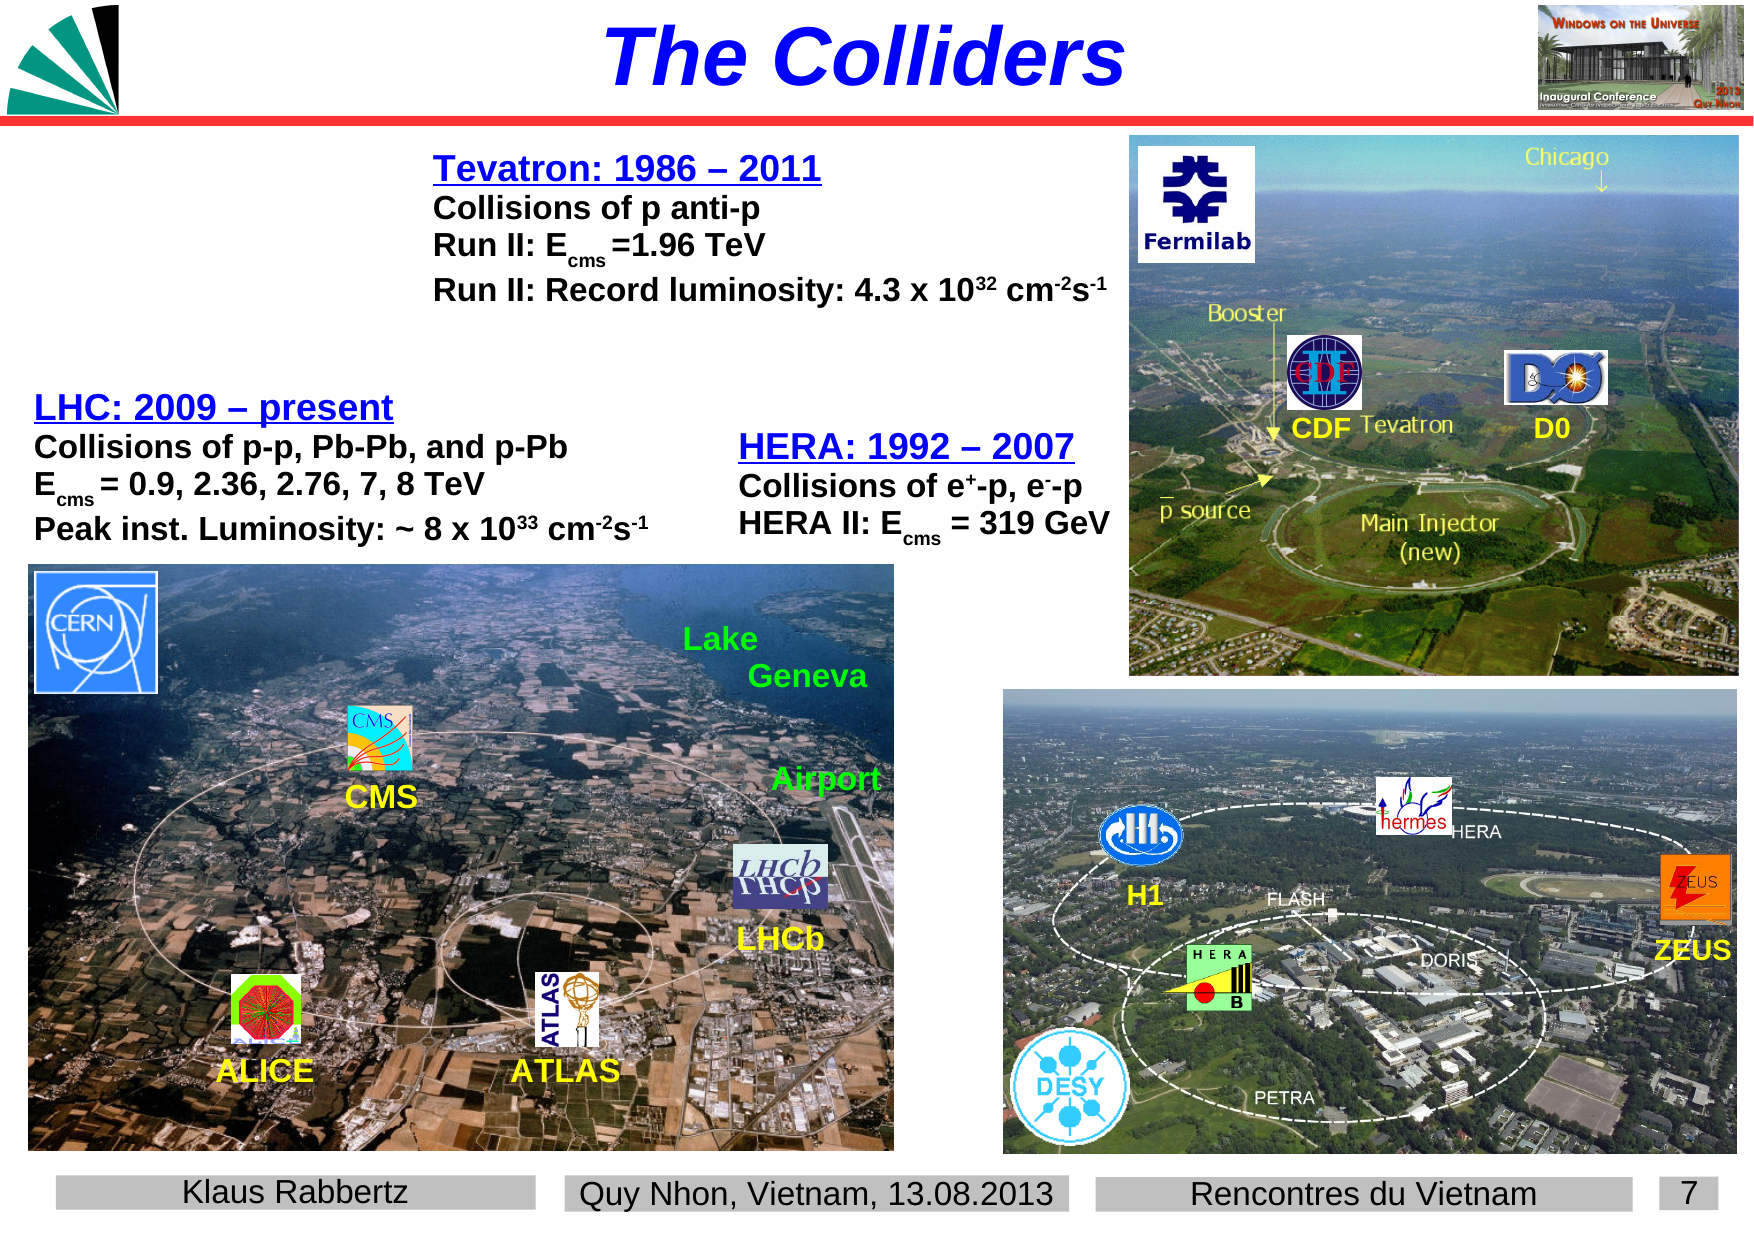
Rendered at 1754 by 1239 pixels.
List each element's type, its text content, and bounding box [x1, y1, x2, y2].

text_box D0 [1521, 406, 1583, 451]
text_box LHCb [724, 914, 846, 968]
text_box HERA: 1992 – 2007 Collisions of e+-p, e--p HERA II: Ecms = 319 GeV [726, 419, 1122, 556]
text_box CDF [1279, 406, 1364, 451]
text_box H1 [1114, 873, 1177, 919]
text_box Tevatron: 1986 – 2011 Collisions of p anti-p Run II: Ecms =1.96 TeV Run II: Record luminosity: 4.3 x 1032 cm-2s-1 [421, 141, 1120, 315]
text_box Airport [758, 754, 903, 808]
text_box CMS [332, 772, 439, 826]
picture [28, 564, 894, 1151]
picture [1606, 5, 1744, 110]
text_box LHC: 2009 – present Collisions of p-p, Pb-Pb, and p-Pb Ecms = 0.9, 2.36, 2.76, 7, 8 TeV Peak inst. Luminosity: ~ 8 x 1033 cm-2s-1 [22, 380, 661, 554]
text_box ZEUS [1642, 927, 1745, 973]
picture [1129, 135, 1740, 677]
text_box Lake Geneva [670, 614, 895, 708]
text_box ATLAS [498, 1046, 642, 1100]
picture [1003, 689, 1737, 1154]
title The Colliders [123, 0, 1606, 114]
picture [7, 5, 119, 116]
text_box ALICE [203, 1046, 333, 1098]
